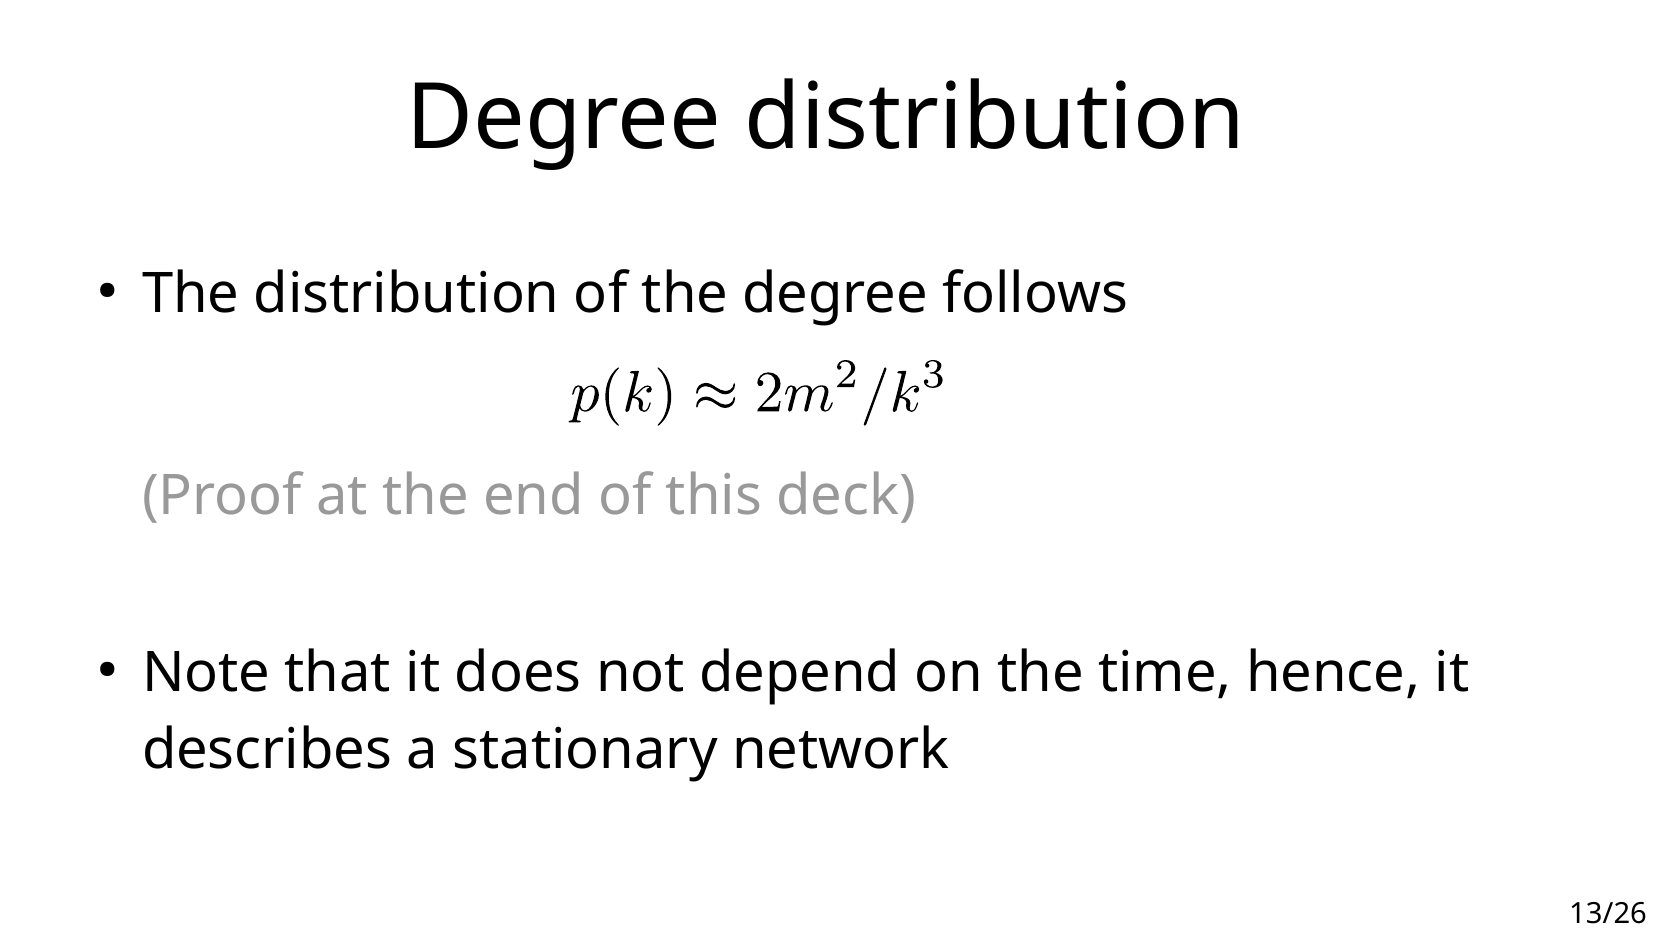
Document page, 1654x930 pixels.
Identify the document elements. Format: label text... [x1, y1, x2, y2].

list The distribution of the degree follows (Proof at the end of this deck) Note that it does not depend on the time, hence, it describes a stationary network [82, 252, 1571, 793]
title Degree distribution [82, 1, 1571, 225]
text_box [568, 359, 946, 426]
